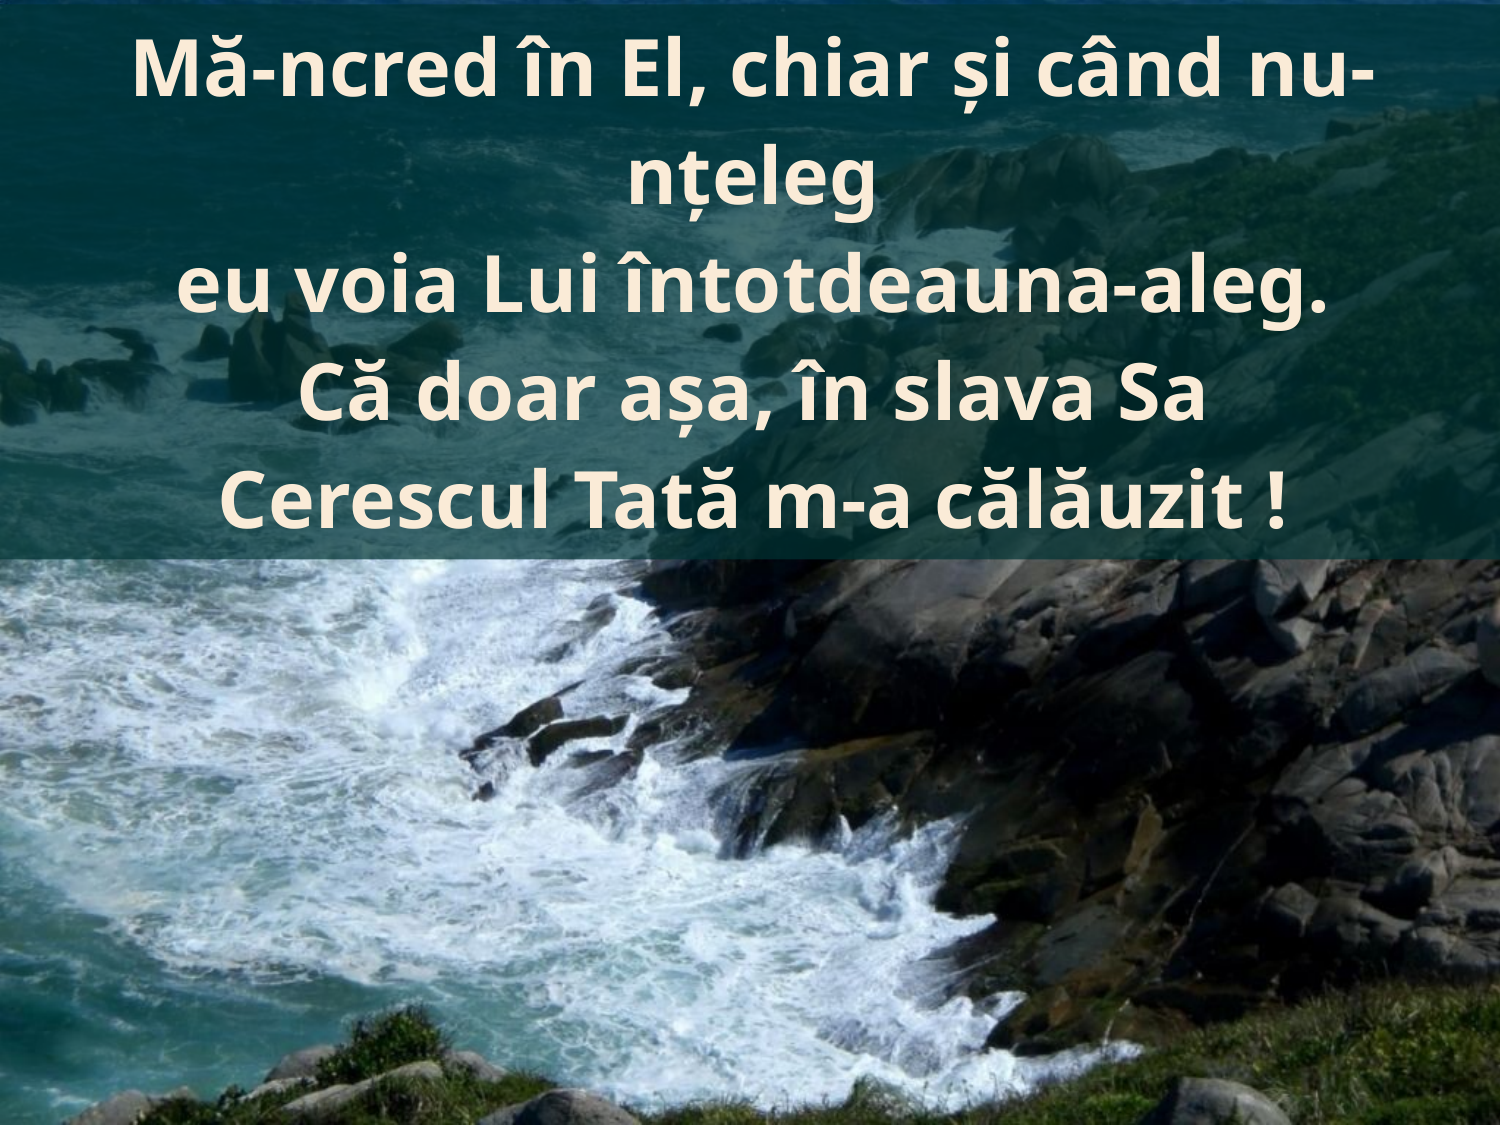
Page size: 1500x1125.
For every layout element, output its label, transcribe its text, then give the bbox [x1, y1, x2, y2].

picture [1121, 0, 1207, 4]
picture [0, 560, 1500, 1125]
picture [892, 0, 952, 4]
picture [1047, 0, 1101, 4]
picture [727, 0, 844, 4]
picture [586, 0, 699, 4]
picture [283, 0, 581, 4]
picture [1211, 0, 1500, 4]
text_box Mă-ncred în El, chiar şi când nu-nţeleg eu voia Lui întotdeauna-aleg. Că doar aşa, în slava Sa Cerescul Tată m-a călăuzit ! [0, 4, 1500, 407]
